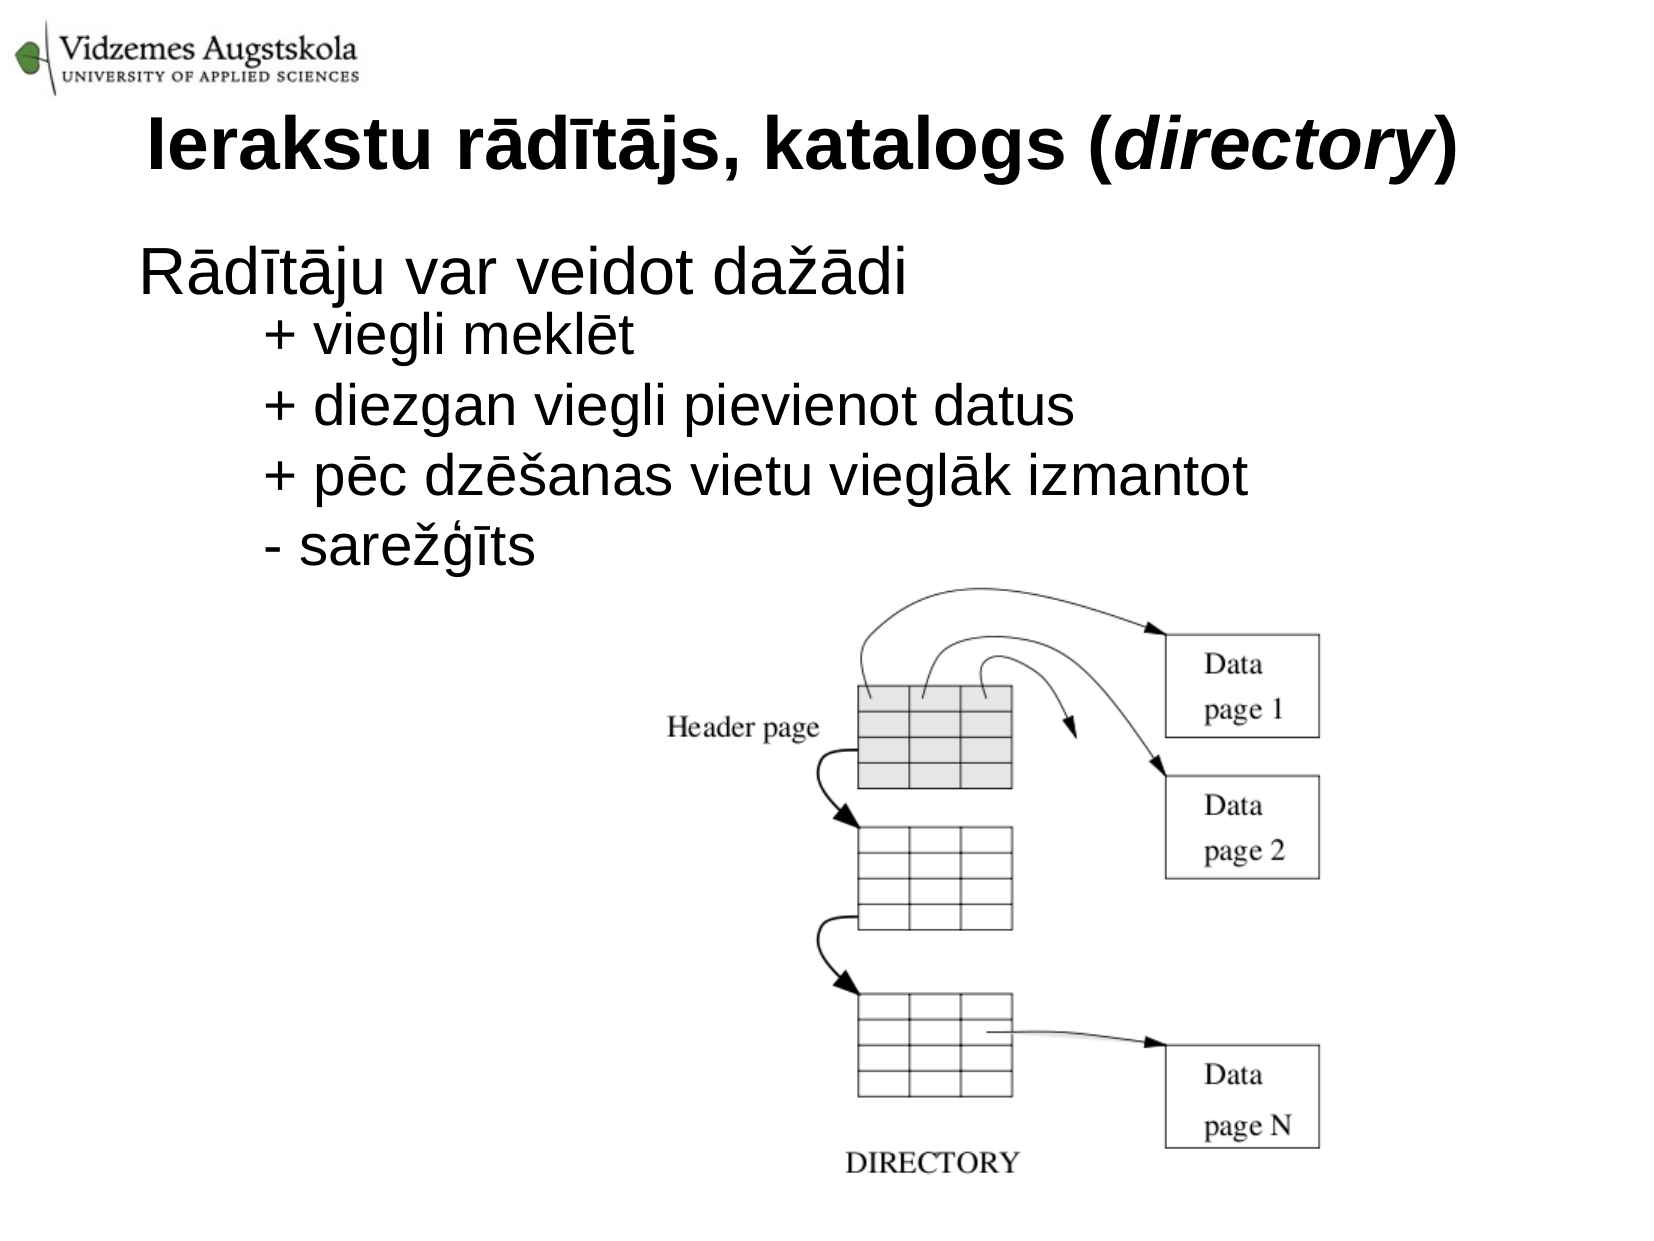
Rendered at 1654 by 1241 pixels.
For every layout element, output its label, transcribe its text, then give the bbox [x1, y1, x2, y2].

title Ierakstu rādītājs, katalogs (directory) [94, 103, 1512, 188]
list Rādītāju var veidot dažādi + viegli meklēt + diezgan viegli pievienot datus + pēc dzēšanas vietu vieglāk izmantot - sarežģīts [82, 236, 1569, 1107]
picture [655, 573, 1341, 1182]
picture [5, 2, 368, 113]
